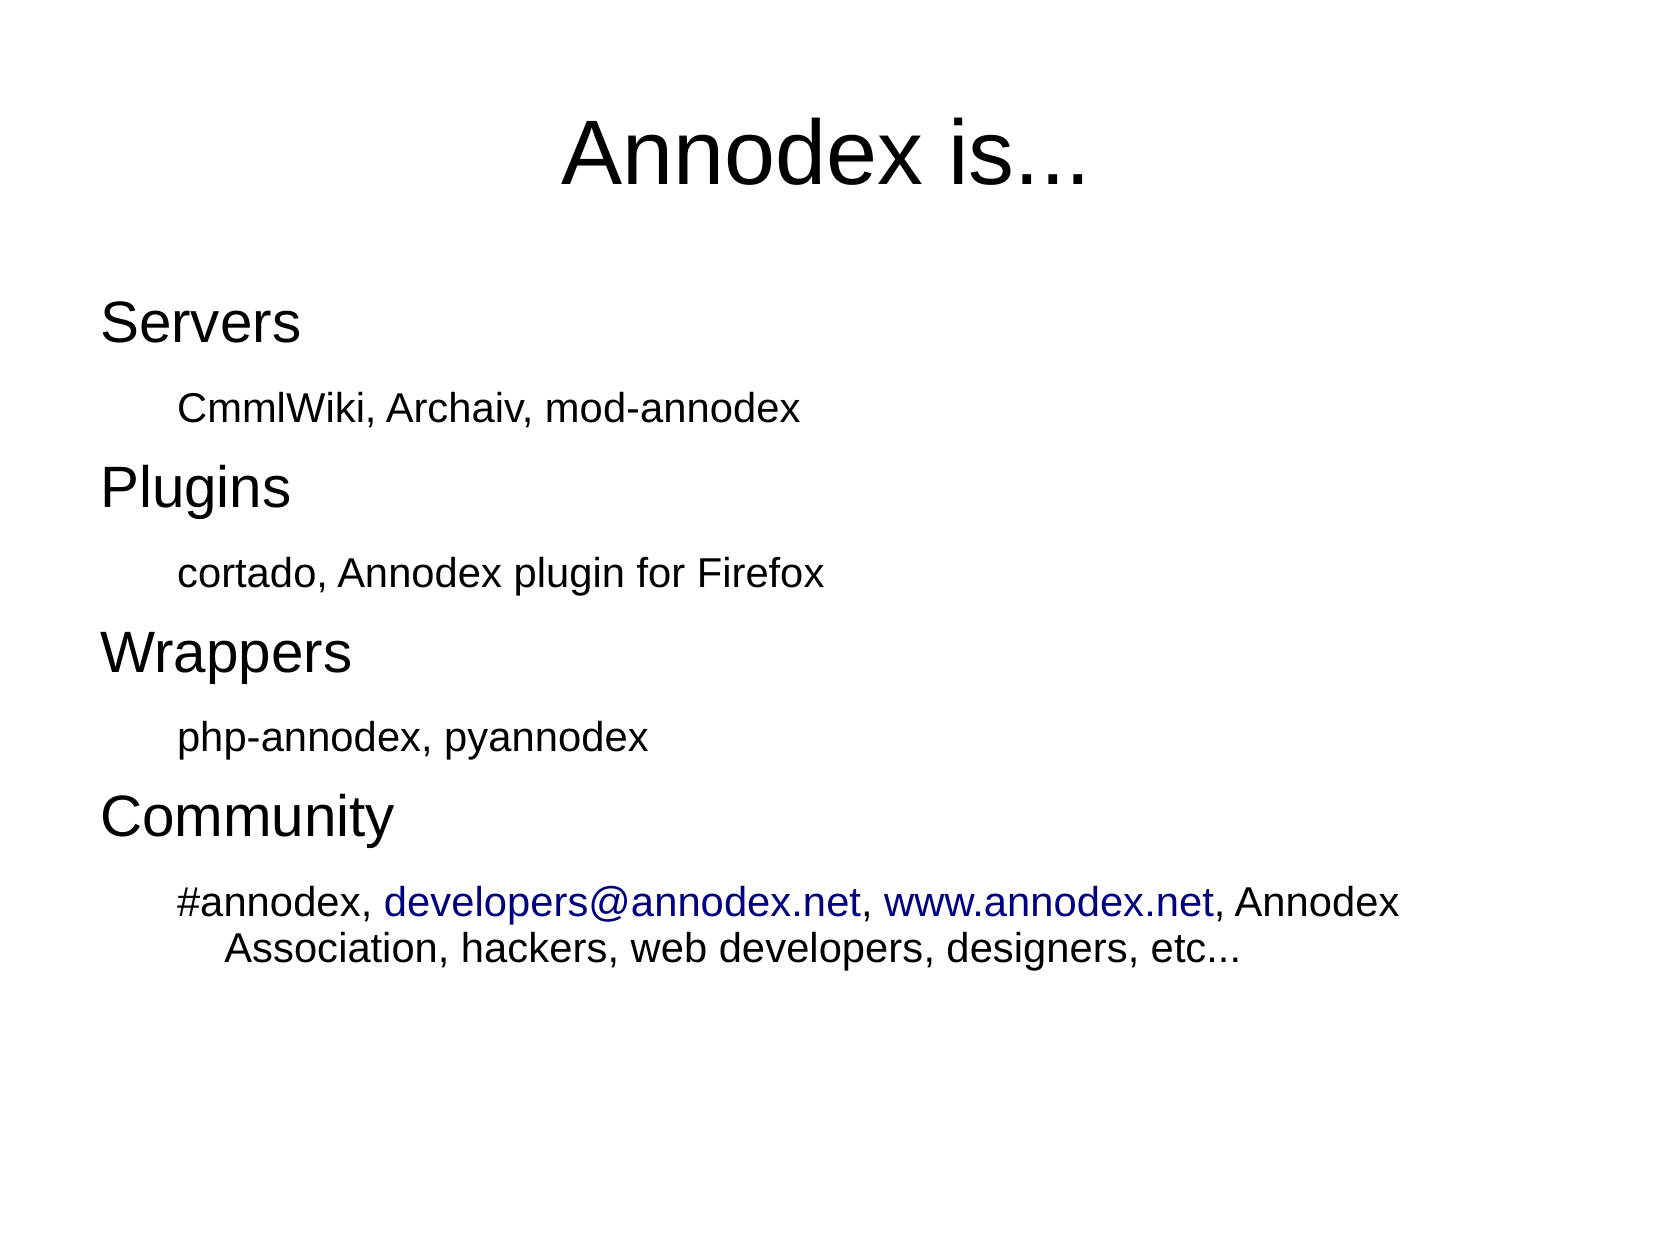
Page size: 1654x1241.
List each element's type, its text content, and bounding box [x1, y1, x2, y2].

list Servers CmmlWiki, Archaiv, mod-annodex Plugins cortado, Annodex plugin for Firefox Wrappers php-annodex, pyannodex Community #annodex, developers@annodex.net, www.annodex.net, Annodex Association, hackers, web developers, designers, etc... [82, 290, 1571, 1136]
title Annodex is... [82, 56, 1571, 250]
